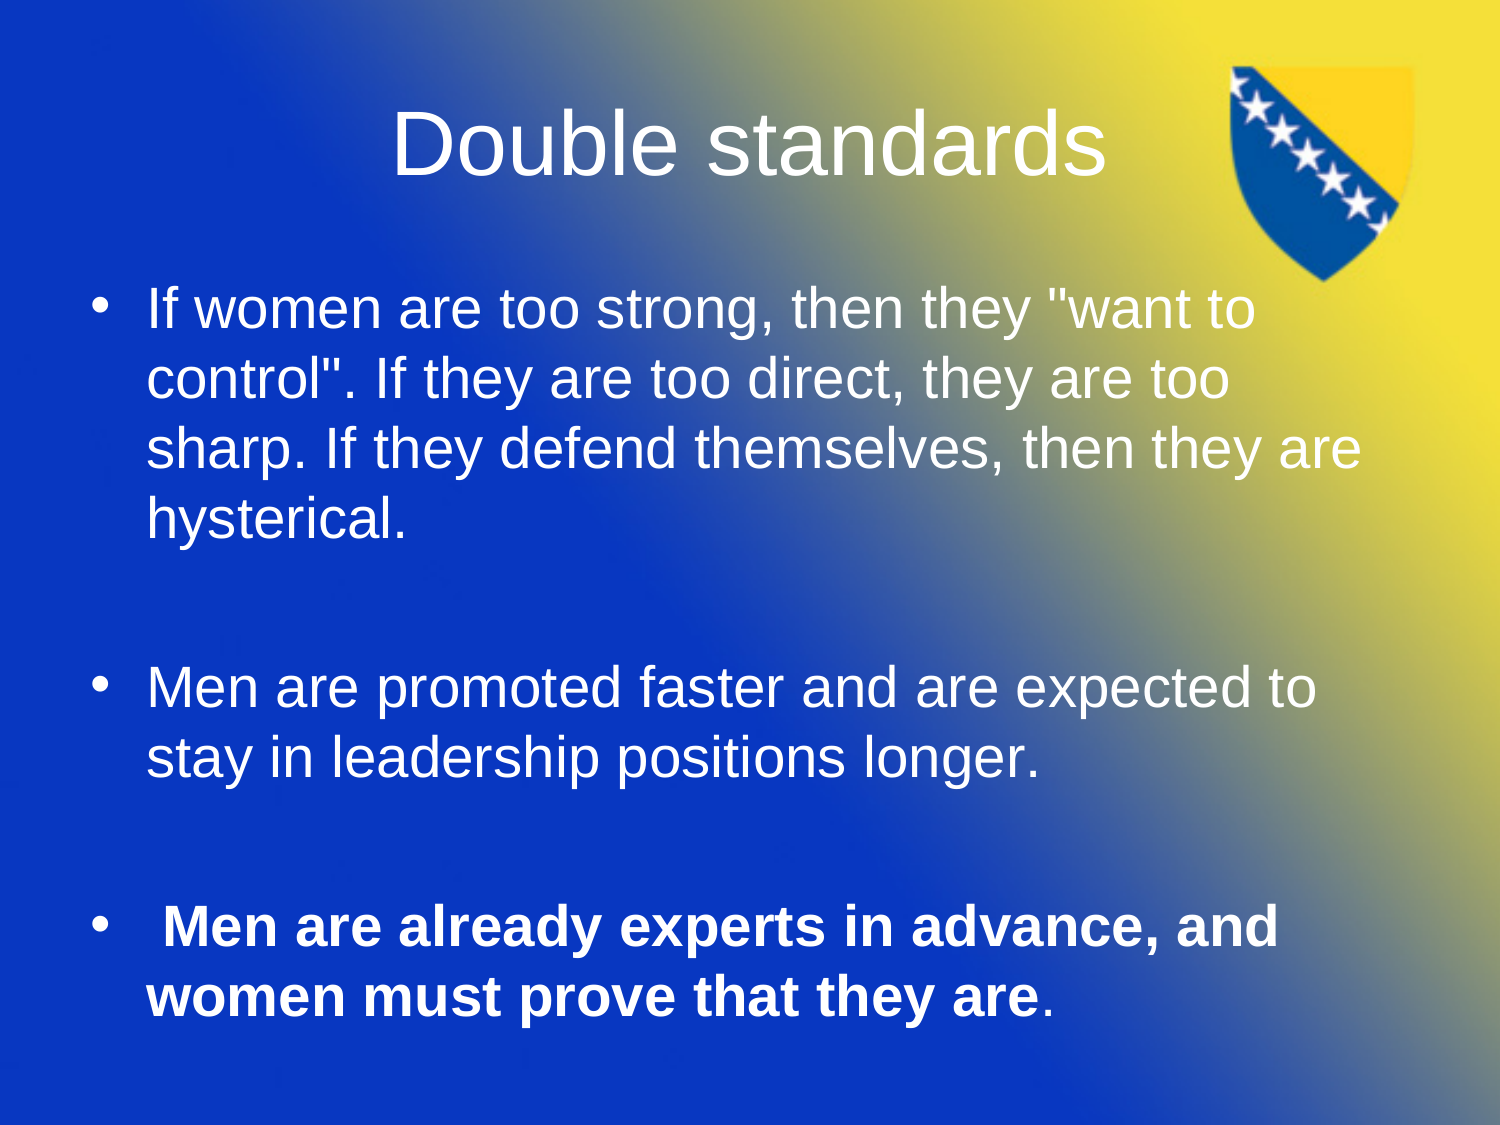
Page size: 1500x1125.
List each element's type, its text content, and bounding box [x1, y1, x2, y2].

list If women are too strong, then they "want to control". If they are too direct, they are too sharp. If they defend themselves, then they are hysterical. Men are promoted faster and are expected to stay in leadership positions longer. Men are already experts in advance, and women must prove that they are. [75, 262, 1426, 1005]
title Double standards [75, 45, 1426, 233]
picture [0, 0, 1500, 1125]
